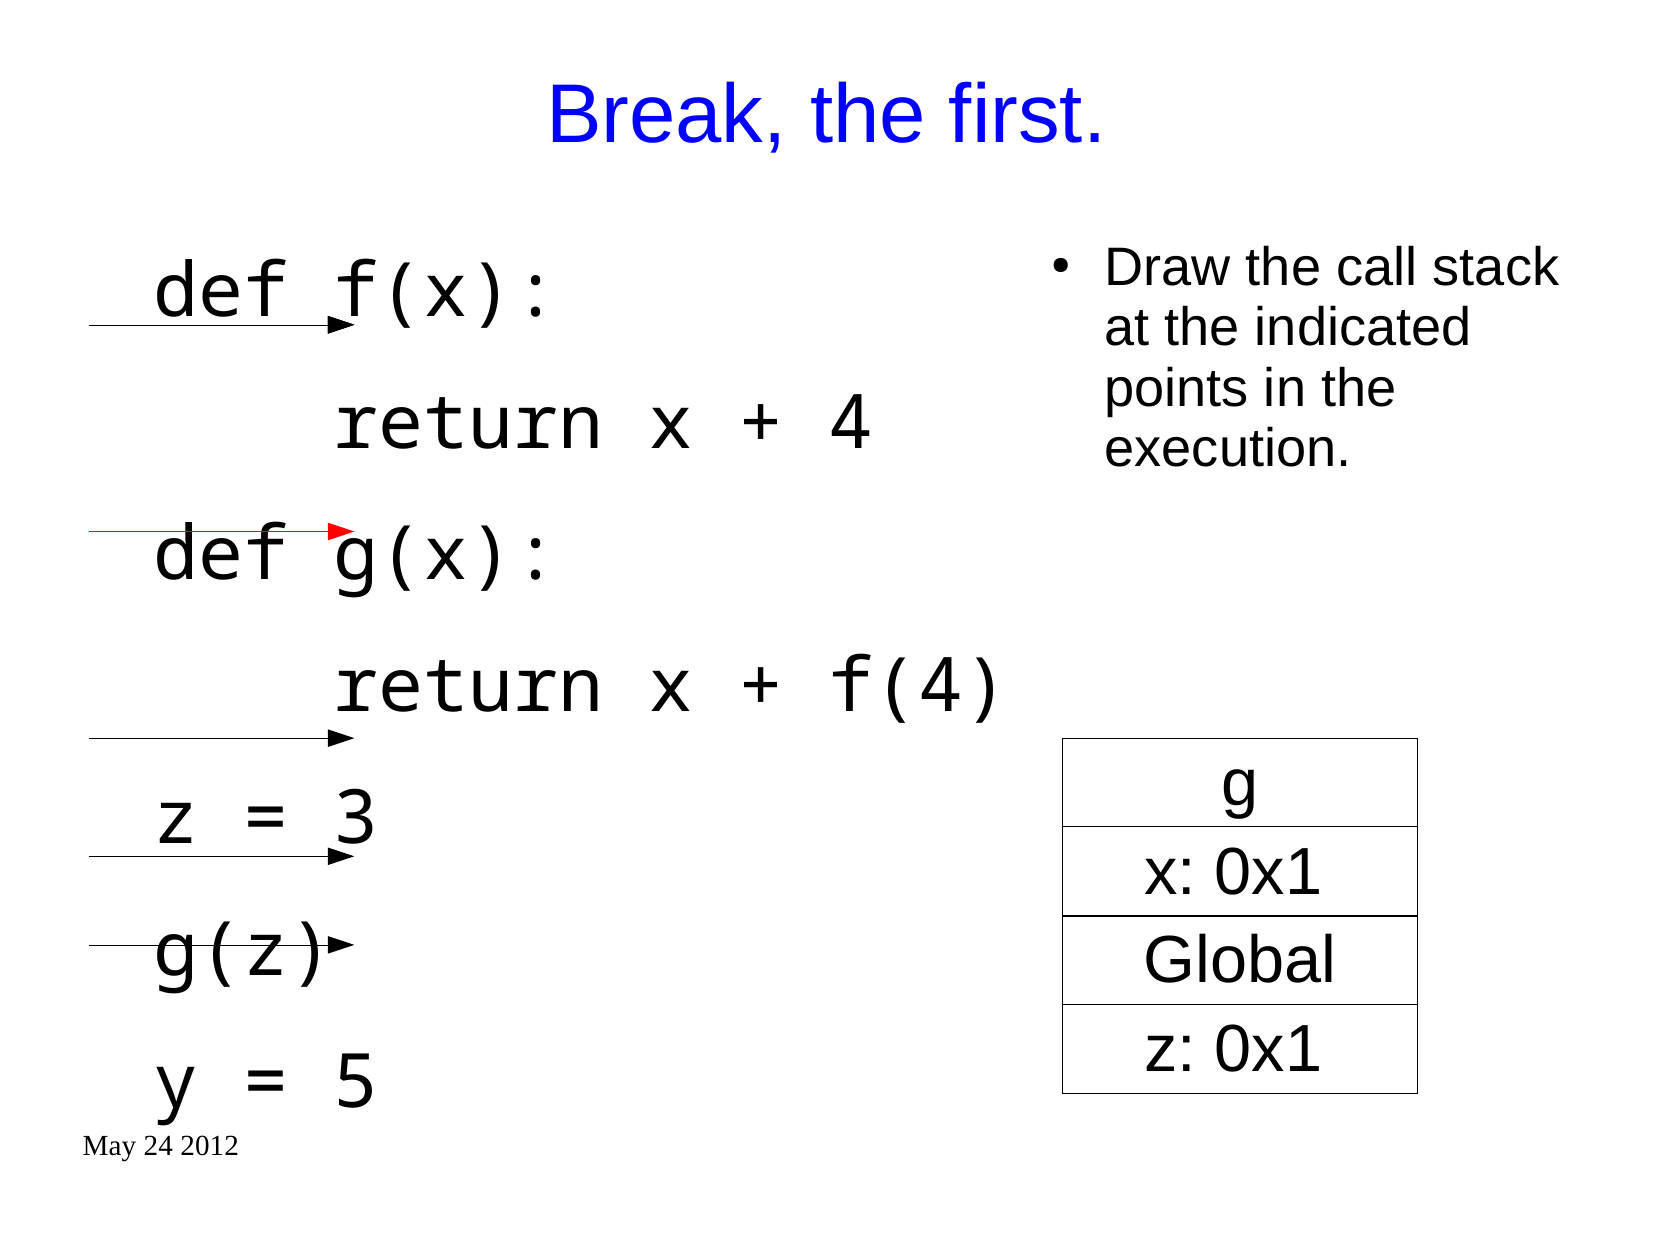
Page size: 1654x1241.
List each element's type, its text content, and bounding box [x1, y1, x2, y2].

text_box Global [1062, 915, 1418, 1004]
list Draw the call stack at the indicated points in the execution. [1033, 236, 1572, 1109]
list def f(x): return x + 4 def g(x): return x + f(4) z = 3 g(z) y = 5 [82, 236, 1033, 1109]
text_box x: 0x1 [1129, 827, 1356, 915]
title Break, the first. [82, 49, 1571, 178]
text_box z: 0x1 [1129, 1005, 1356, 1093]
text_box g [1062, 738, 1418, 826]
